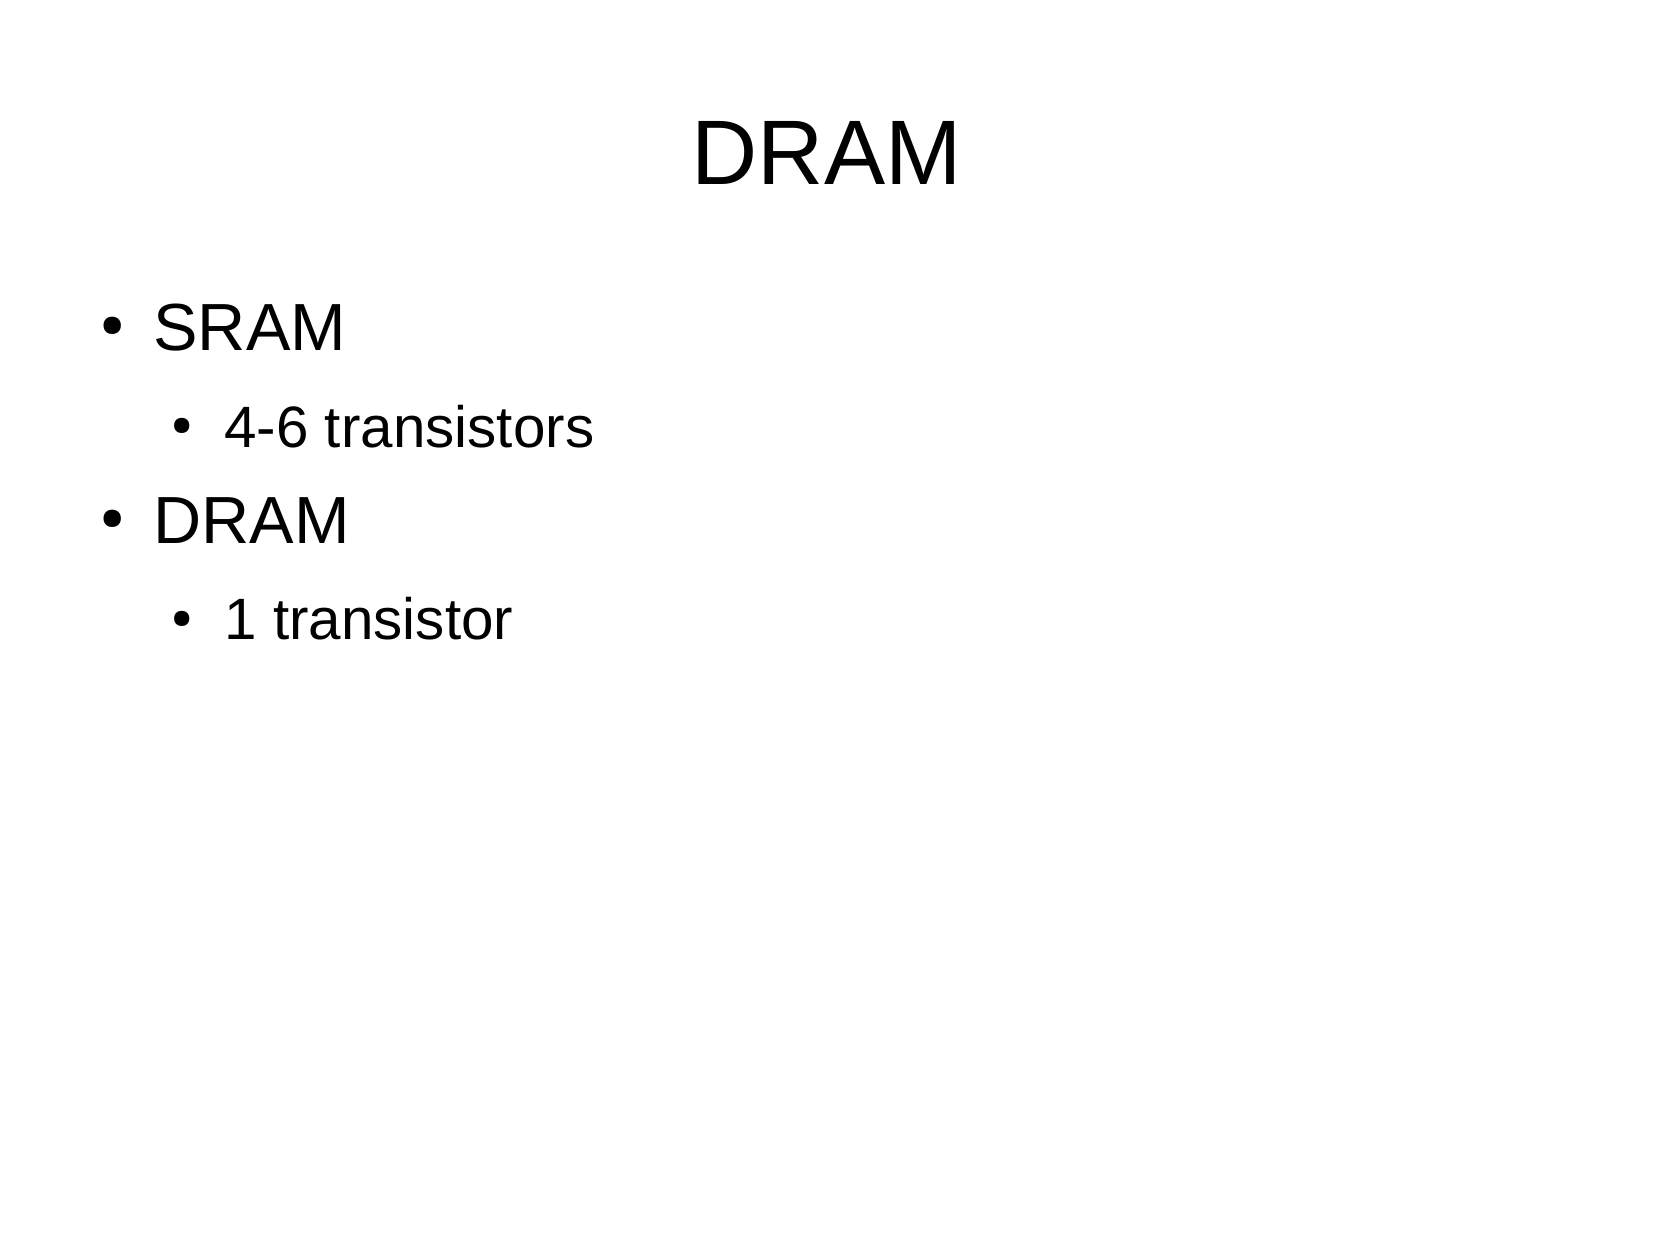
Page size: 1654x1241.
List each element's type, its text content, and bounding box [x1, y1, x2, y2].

list SRAM 4-6 transistors DRAM 1 transistor [82, 290, 1571, 1010]
title DRAM [82, 49, 1571, 257]
